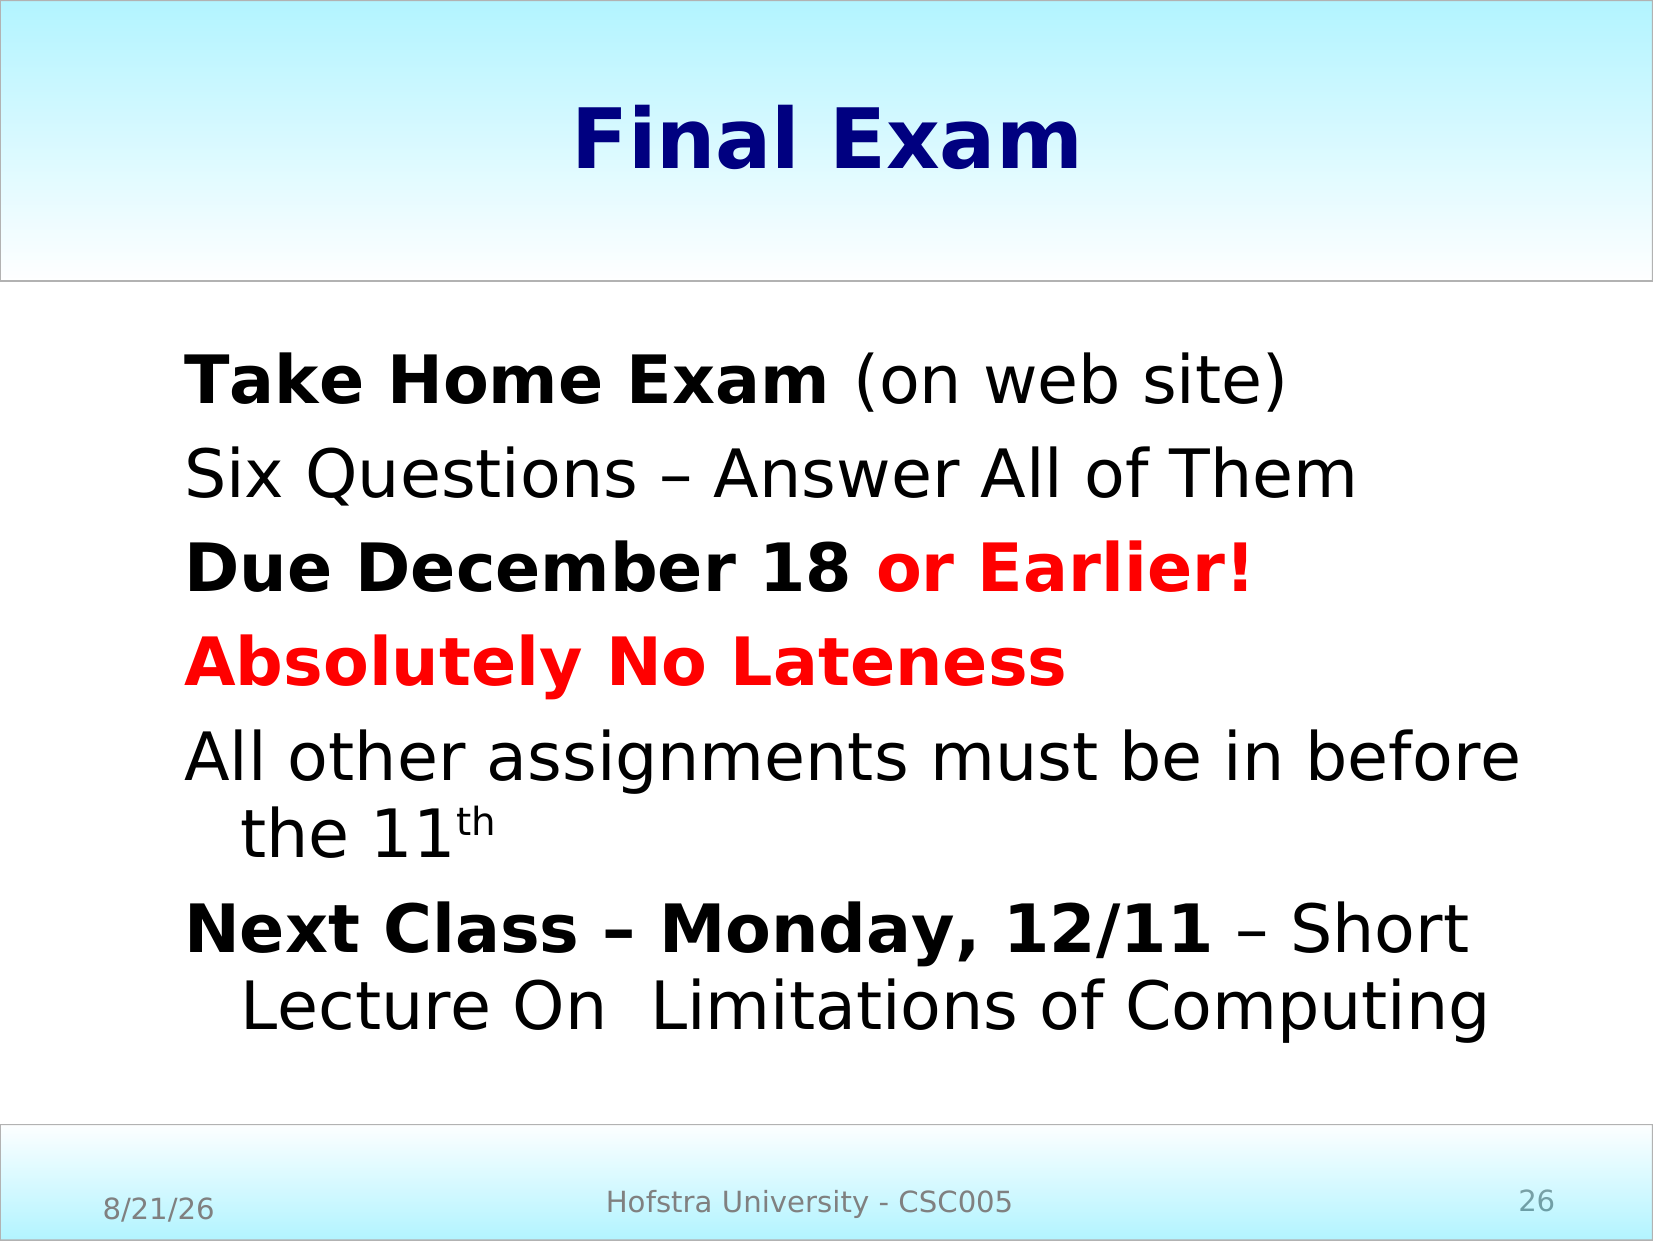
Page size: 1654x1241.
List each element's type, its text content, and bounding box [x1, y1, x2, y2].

title Final Exam [78, 84, 1576, 195]
list Take Home Exam (on web site) Six Questions – Answer All of Them Due December 18 or Earlier! Absolutely No Lateness All other assignments must be in before the 11th Next Class – Monday, 12/11 – Short Lecture On Limitations of Computing [184, 341, 1590, 1071]
